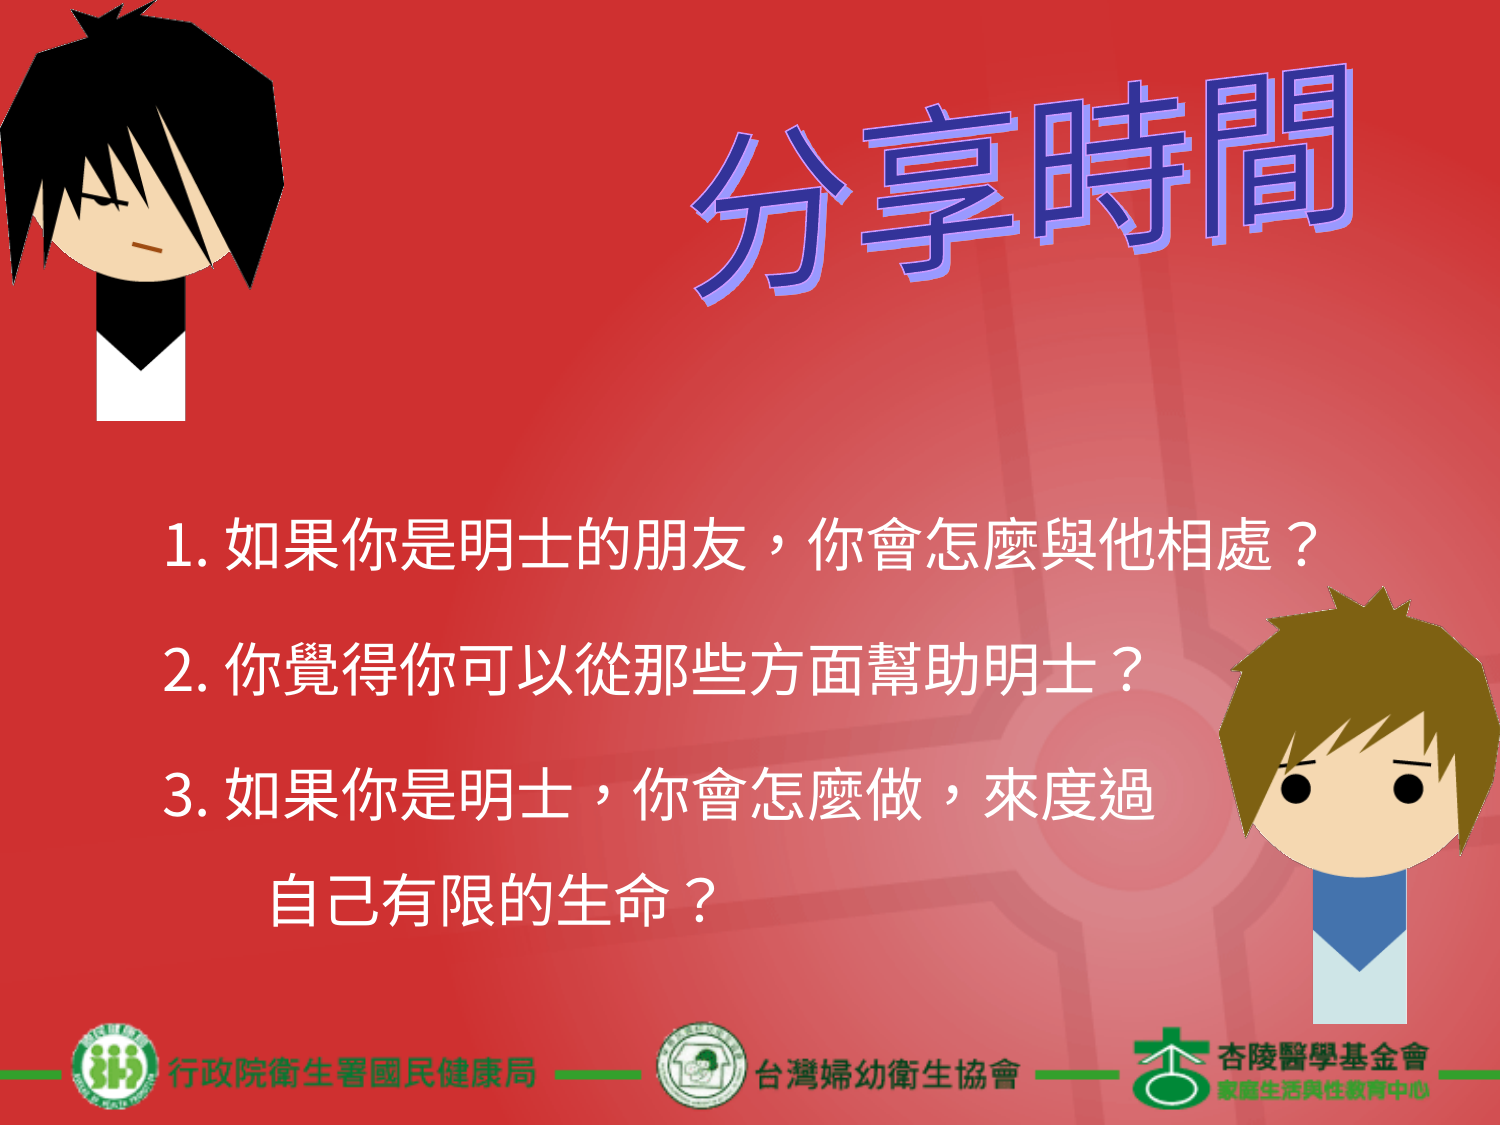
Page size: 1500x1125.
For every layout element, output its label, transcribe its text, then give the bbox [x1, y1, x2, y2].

text_box 分享時間 [1085, 80, 1185, 247]
picture [0, 0, 1500, 1125]
text_box 1.如果你是明士的朋友，你會怎麼與他相處？ [147, 500, 1378, 586]
text_box 分享時間 [1096, 191, 1130, 229]
text_box 分享時間 [1243, 143, 1307, 226]
text_box 分享時間 [884, 137, 991, 187]
text_box 3.如果你是明士，你會怎麼做，來度過 自己有限的生命？ [147, 750, 1219, 943]
text_box 分享時間 [1282, 63, 1346, 226]
text_box 分享時間 [863, 103, 1011, 142]
text_box 分享時間 [785, 125, 846, 198]
text_box 分享時間 [1034, 99, 1083, 238]
text_box 分享時間 [1206, 73, 1268, 238]
text_box 分享時間 [861, 184, 1013, 275]
text_box 2.你覺得你可以從那些方面幫助明士？ [147, 625, 1219, 711]
text_box 分享時間 [690, 132, 821, 299]
